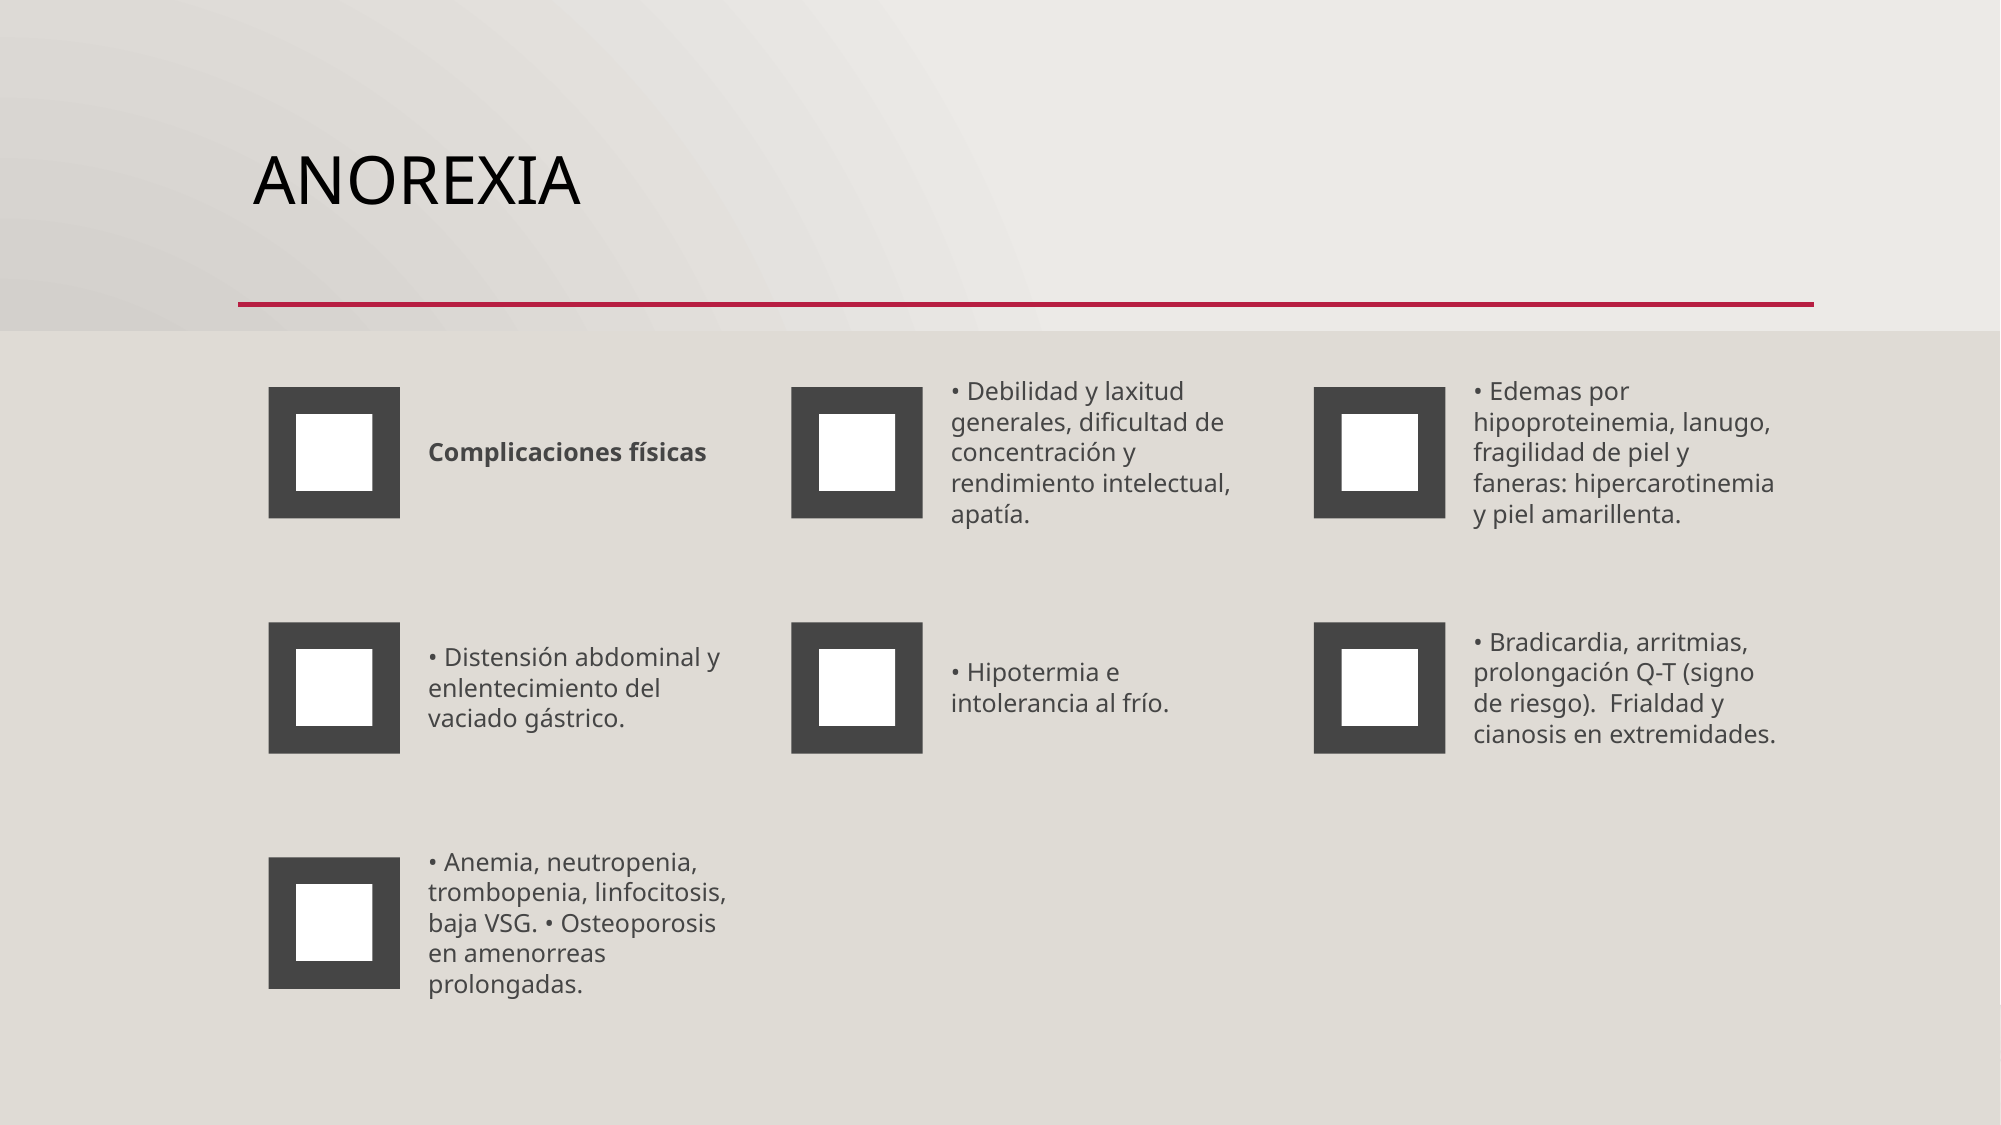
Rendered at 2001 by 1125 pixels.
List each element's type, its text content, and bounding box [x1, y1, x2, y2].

text_box • Bradicardia, arritmias, prolongación Q-T (signo de riesgo). Frialdad y cianosis en extremidades. [1473, 622, 1783, 754]
text_box • Edemas por hipoproteinemia, lanugo, fragilidad de piel y faneras: hipercarotinemia y piel amarillenta. [1473, 387, 1783, 519]
text_box • Anemia, neutropenia, trombopenia, linfocitosis, baja VSG. • Osteoporosis en amenorreas prolongadas. [428, 857, 738, 989]
text_box • Hipotermia e intolerancia al frío. [950, 622, 1261, 754]
text_box [0, 0, 2000, 1125]
text_box • Distensión abdominal y enlentecimiento del vaciado gástrico. [428, 622, 738, 754]
text_box • Debilidad y laxitud generales, dificultad de concentración y rendimiento intelectual, apatía. [950, 387, 1261, 519]
text_box Complicaciones físicas [428, 387, 738, 519]
title ANOREXIA [238, 131, 1814, 302]
